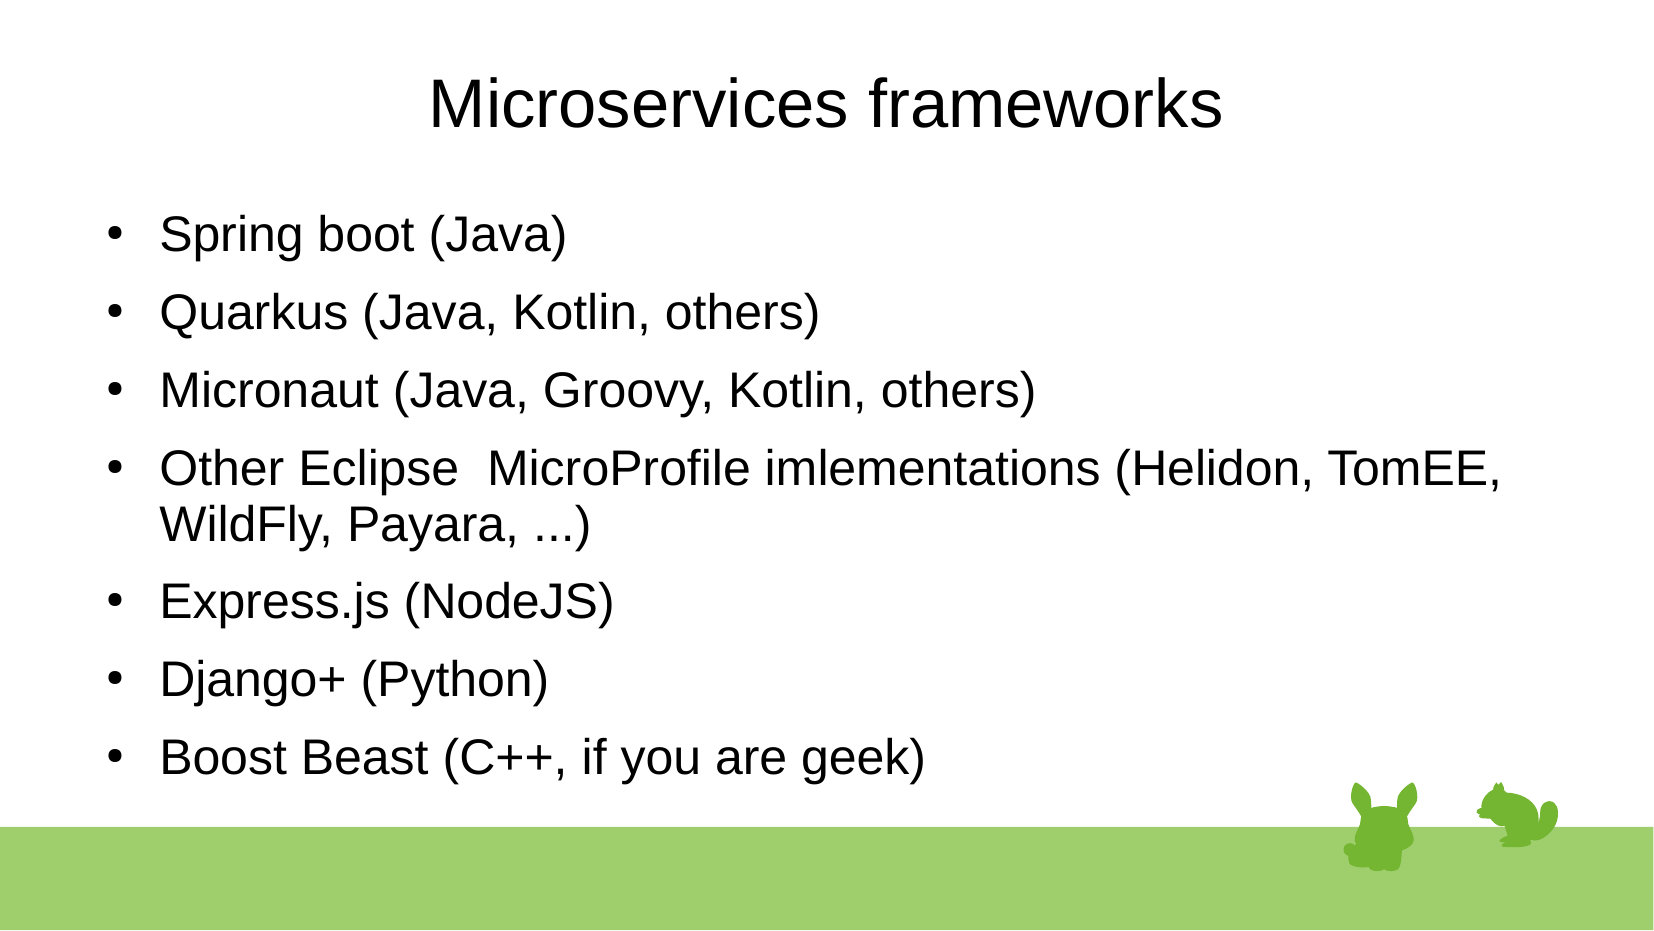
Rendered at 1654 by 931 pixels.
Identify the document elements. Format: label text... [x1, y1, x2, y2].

list Spring boot (Java) Quarkus (Java, Kotlin, others) Micronaut (Java, Groovy, Kotlin, others) Other Eclipse MicroProfile imlementations (Helidon, TomEE, WildFly, Payara, ...) Express.js (NodeJS) Django+ (Python) Boost Beast (C++, if you are geek) [88, 206, 1565, 827]
title Microservices frameworks [88, 29, 1565, 178]
